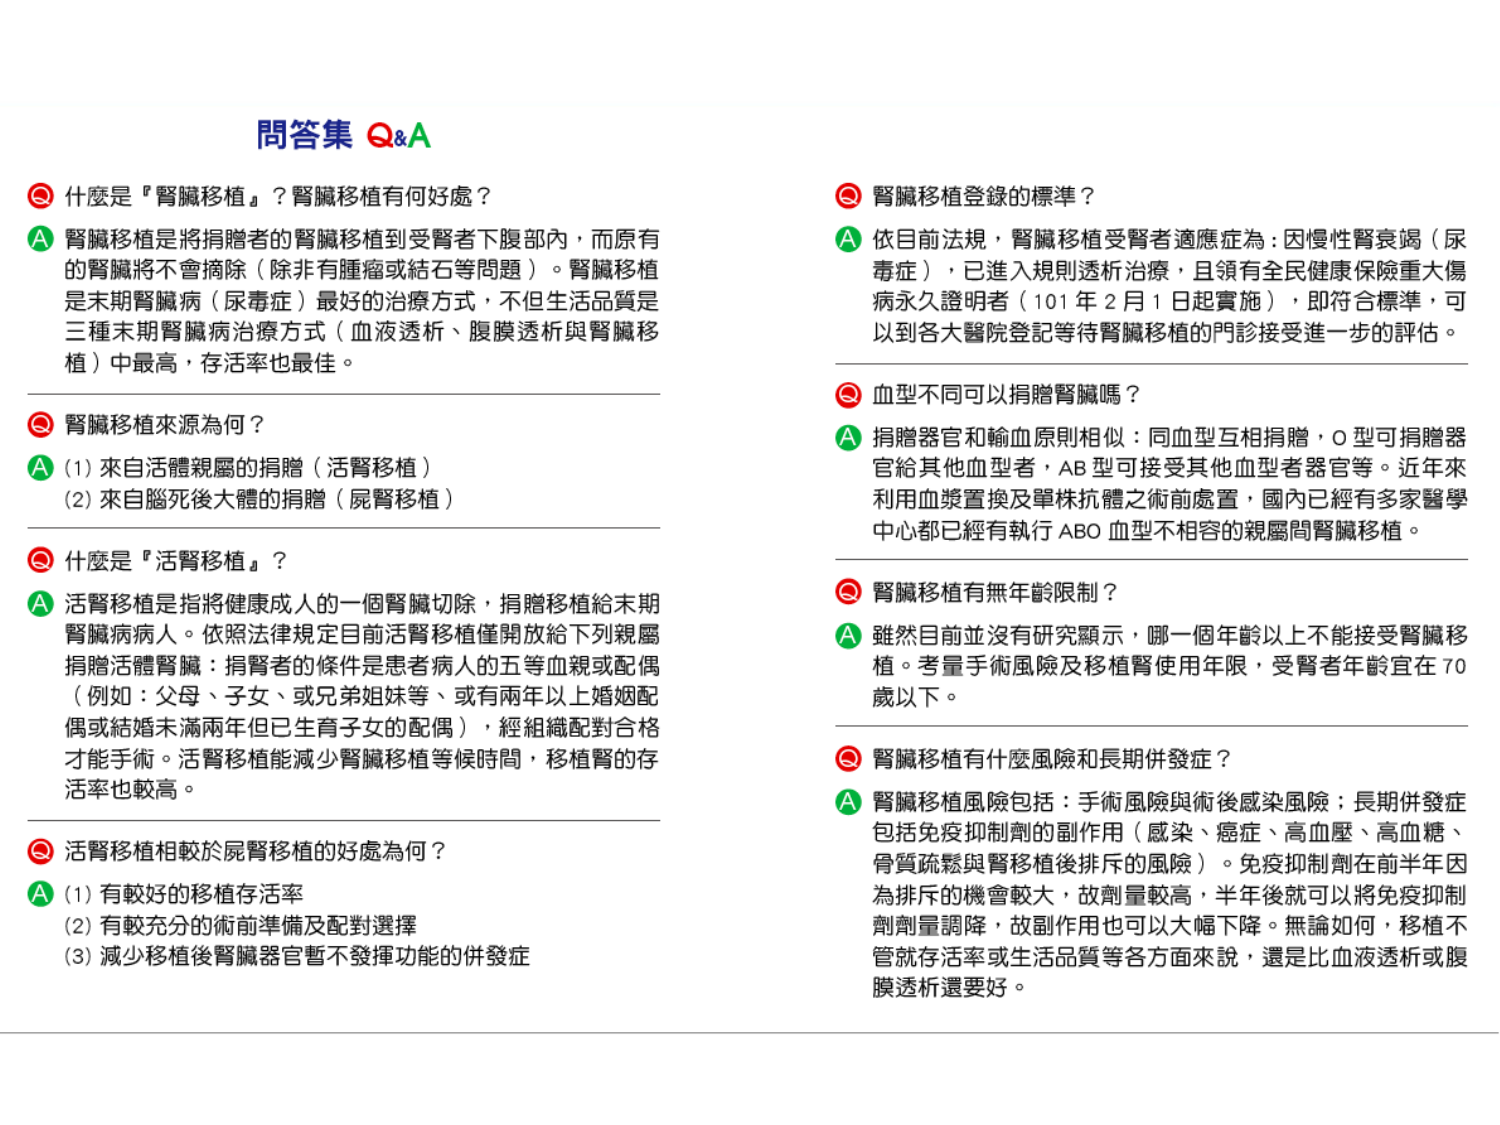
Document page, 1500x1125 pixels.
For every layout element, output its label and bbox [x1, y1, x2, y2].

picture [0, 101, 1500, 1032]
